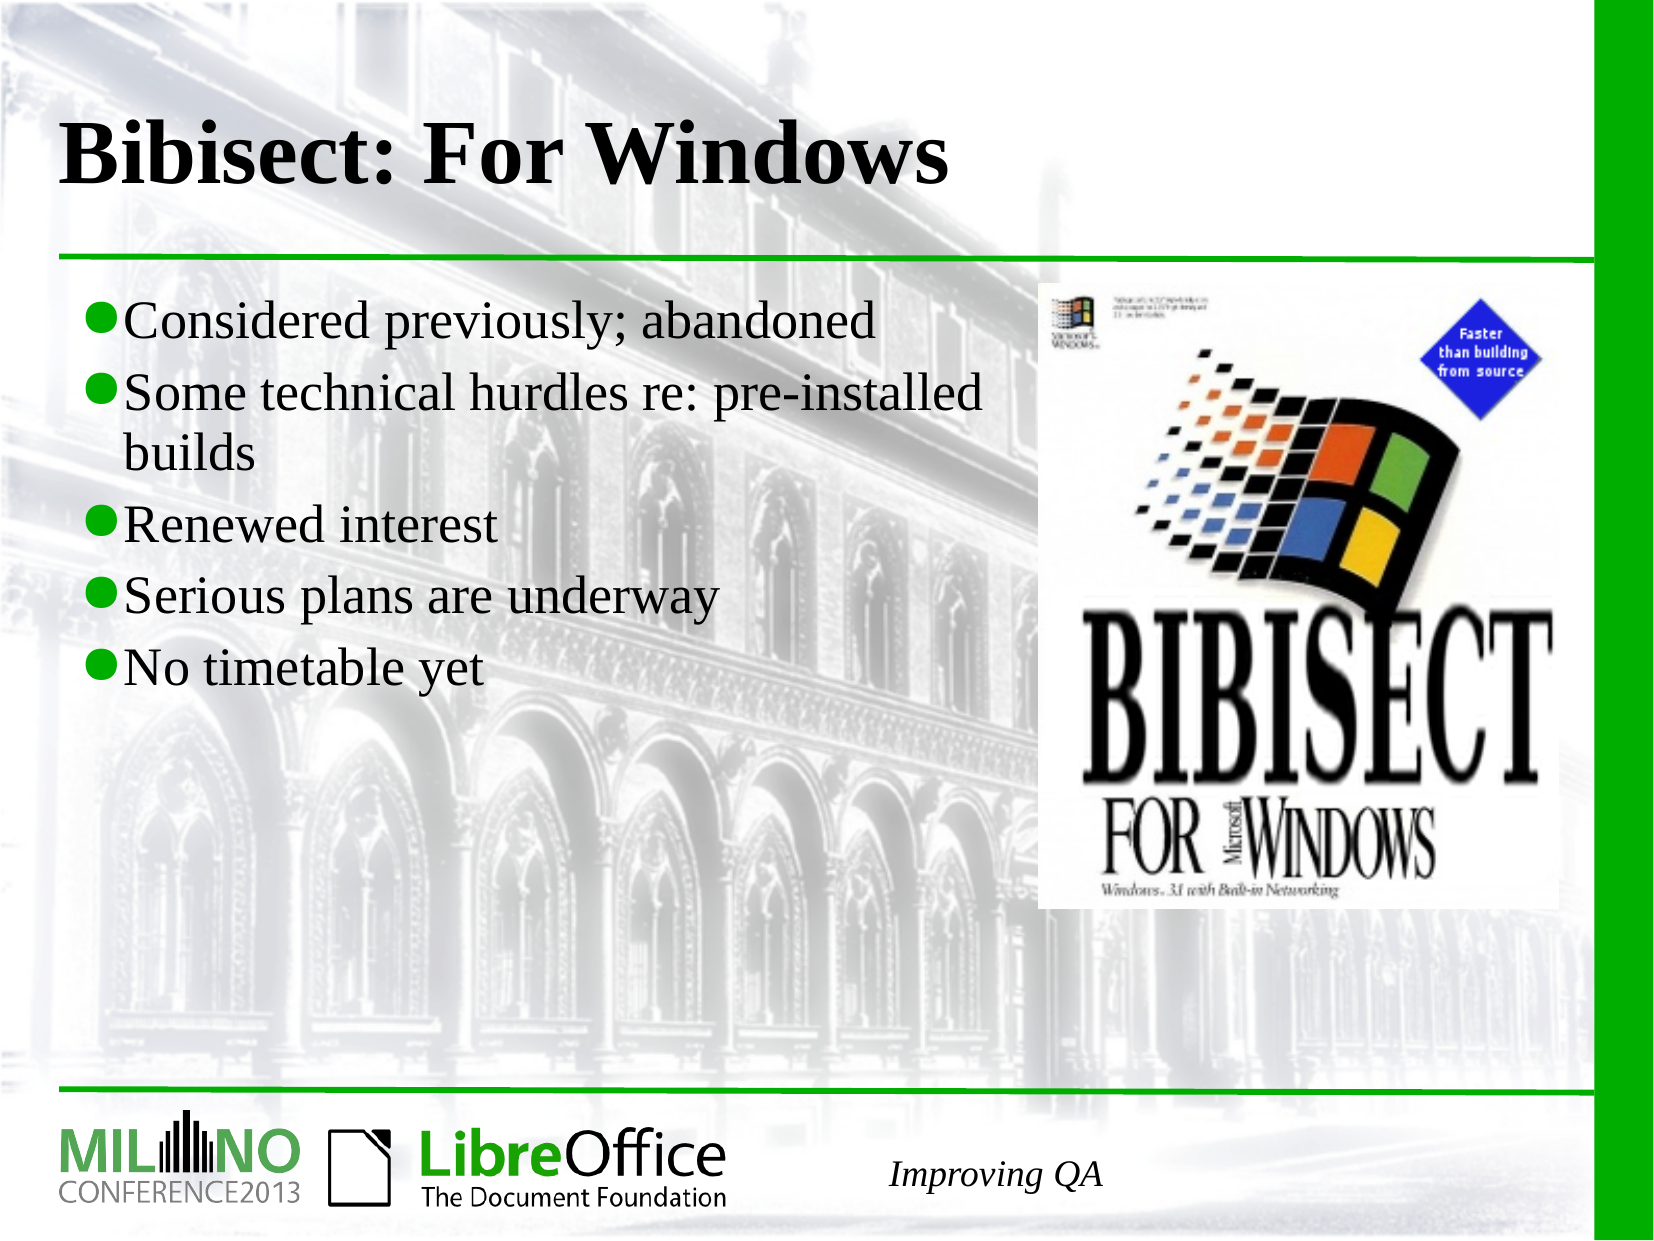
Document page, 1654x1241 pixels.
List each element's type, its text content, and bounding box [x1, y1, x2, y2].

title Bibisect: For Windows [59, 49, 1548, 257]
list Considered previously; abandoned Some technical hurdles re: pre-installed builds Renewed interest Serious plans are underway No timetable yet [35, 290, 1524, 1010]
picture [0, 1, 1594, 1241]
